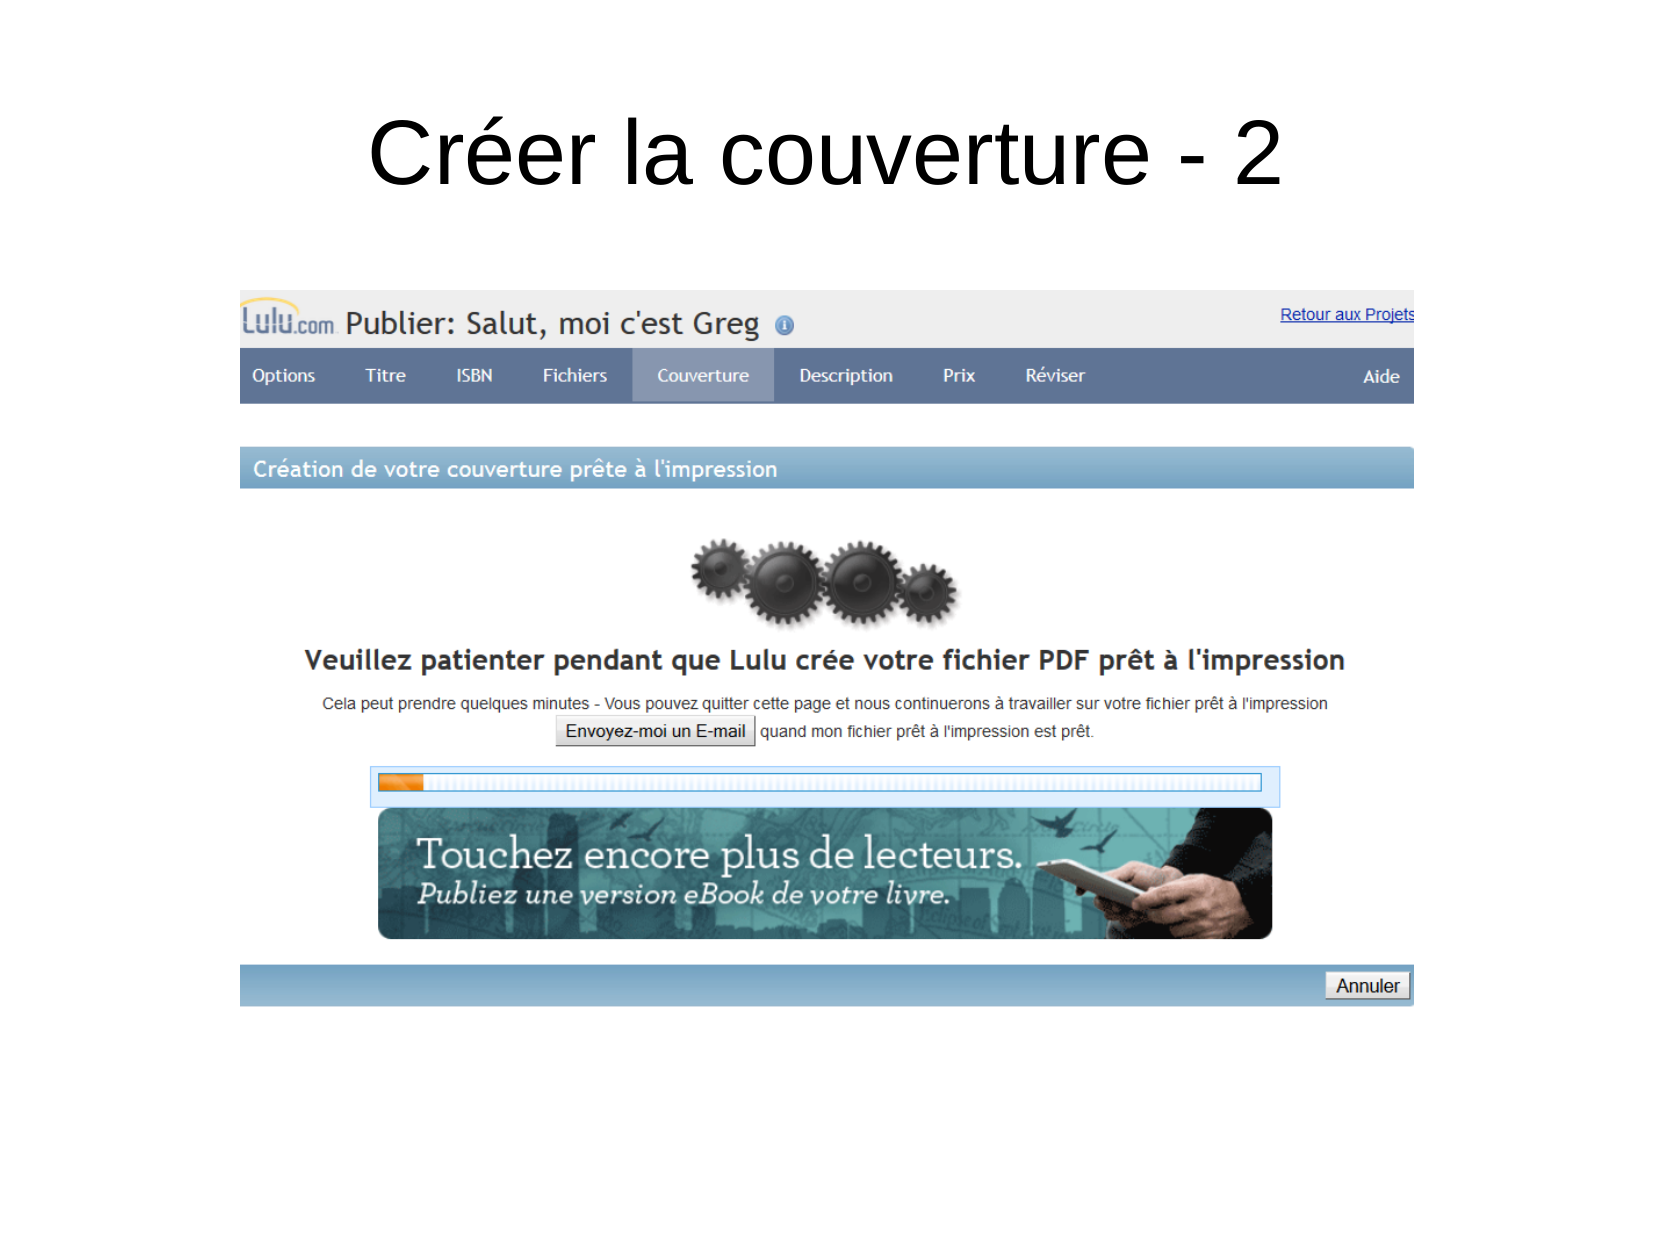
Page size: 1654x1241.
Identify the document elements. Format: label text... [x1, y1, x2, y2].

title Créer la couverture - 2 [82, 49, 1571, 257]
picture [240, 290, 1414, 1010]
